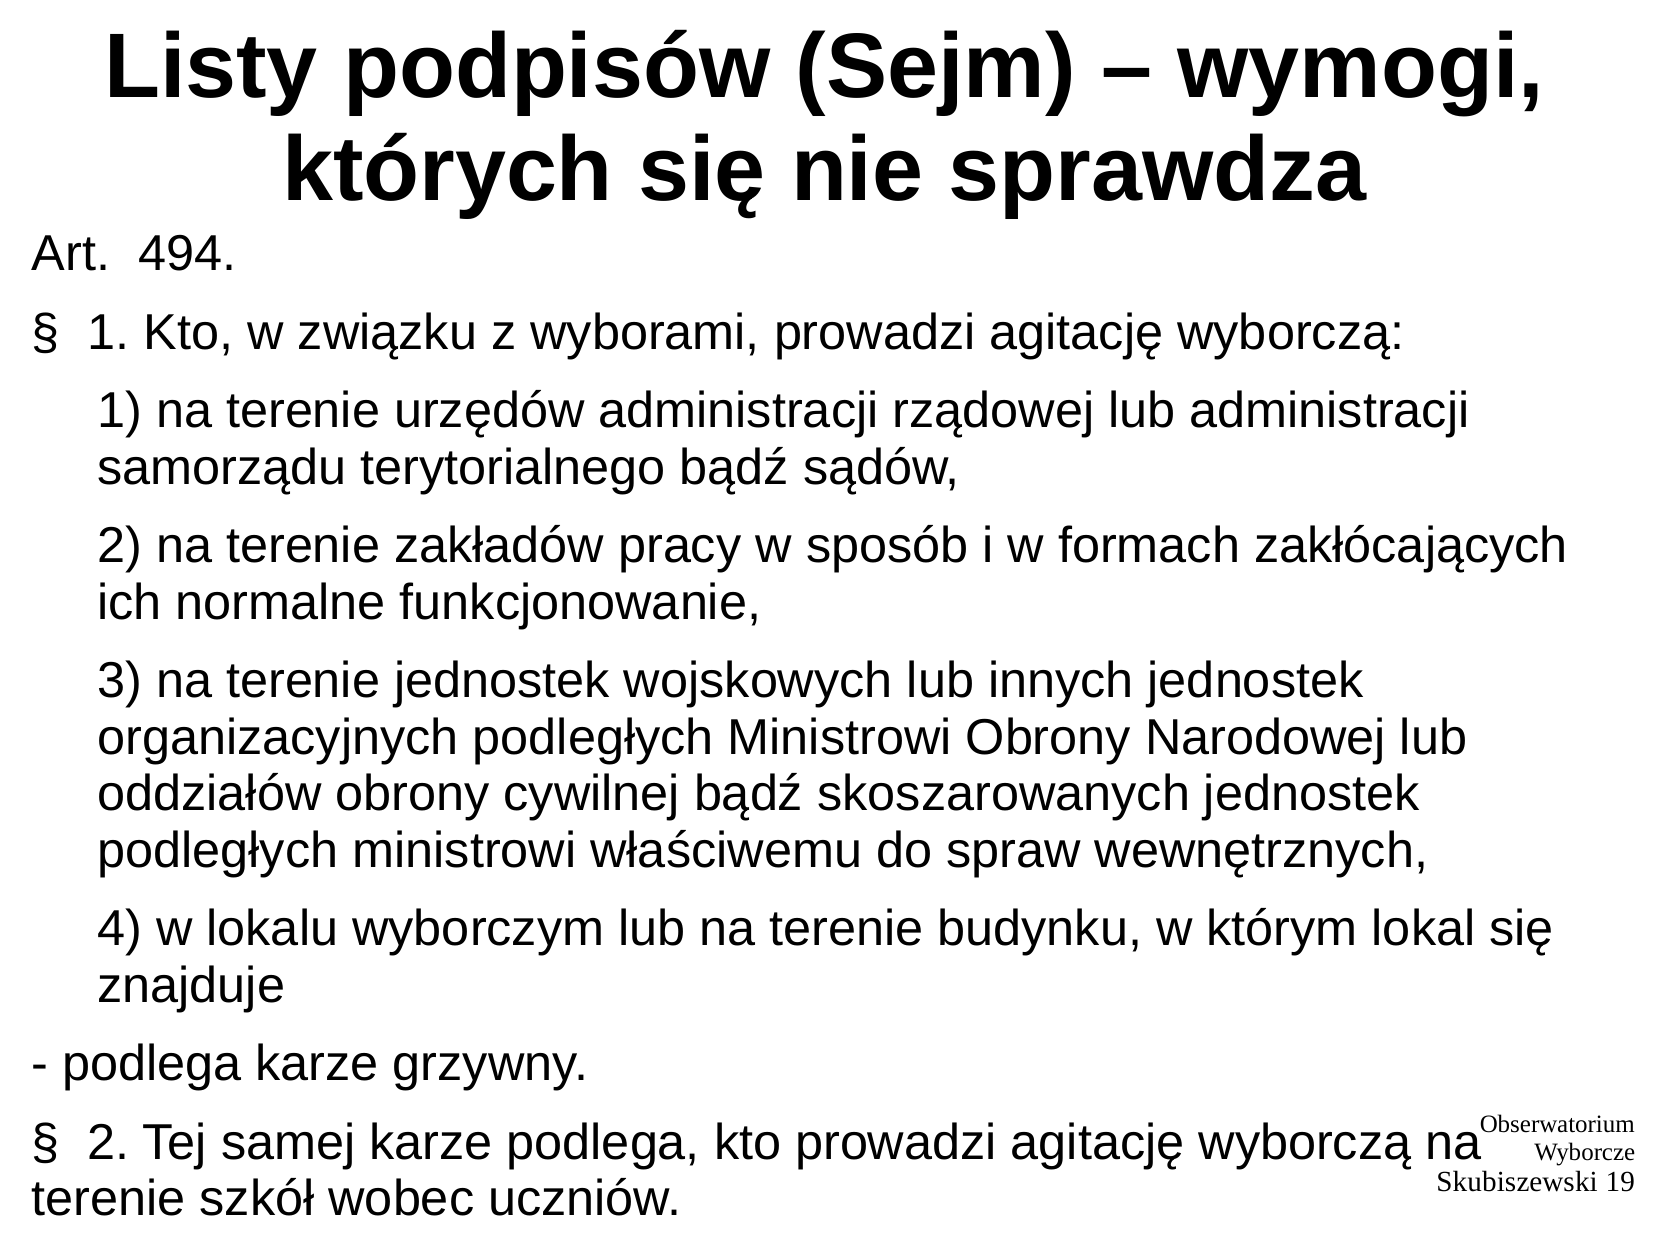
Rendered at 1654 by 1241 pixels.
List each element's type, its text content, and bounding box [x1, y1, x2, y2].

list Art. 494. § 1. Kto, w związku z wyborami, prowadzi agitację wyborczą: 1) na terenie urzędów administracji rządowej lub administracji samorządu terytorialnego bądź sądów, 2) na terenie zakładów pracy w sposób i w formach zakłócających ich normalne funkcjonowanie, 3) na terenie jednostek wojskowych lub innych jednostek organizacyjnych podległych Ministrowi Obrony Narodowej lub oddziałów obrony cywilnej bądź skoszarowanych jednostek podległych ministrowi właściwemu do spraw wewnętrznych, 4) w lokalu wyborczym lub na terenie budynku, w którym lokal się znajduje - podlega karze grzywny. § 2. Tej samej karze podlega, kto prowadzi agitację wyborczą na terenie szkół wobec uczniów. [31, 225, 1622, 1231]
title Listy podpisów (Sejm) – wymogi, których się nie sprawdza [15, 15, 1636, 256]
